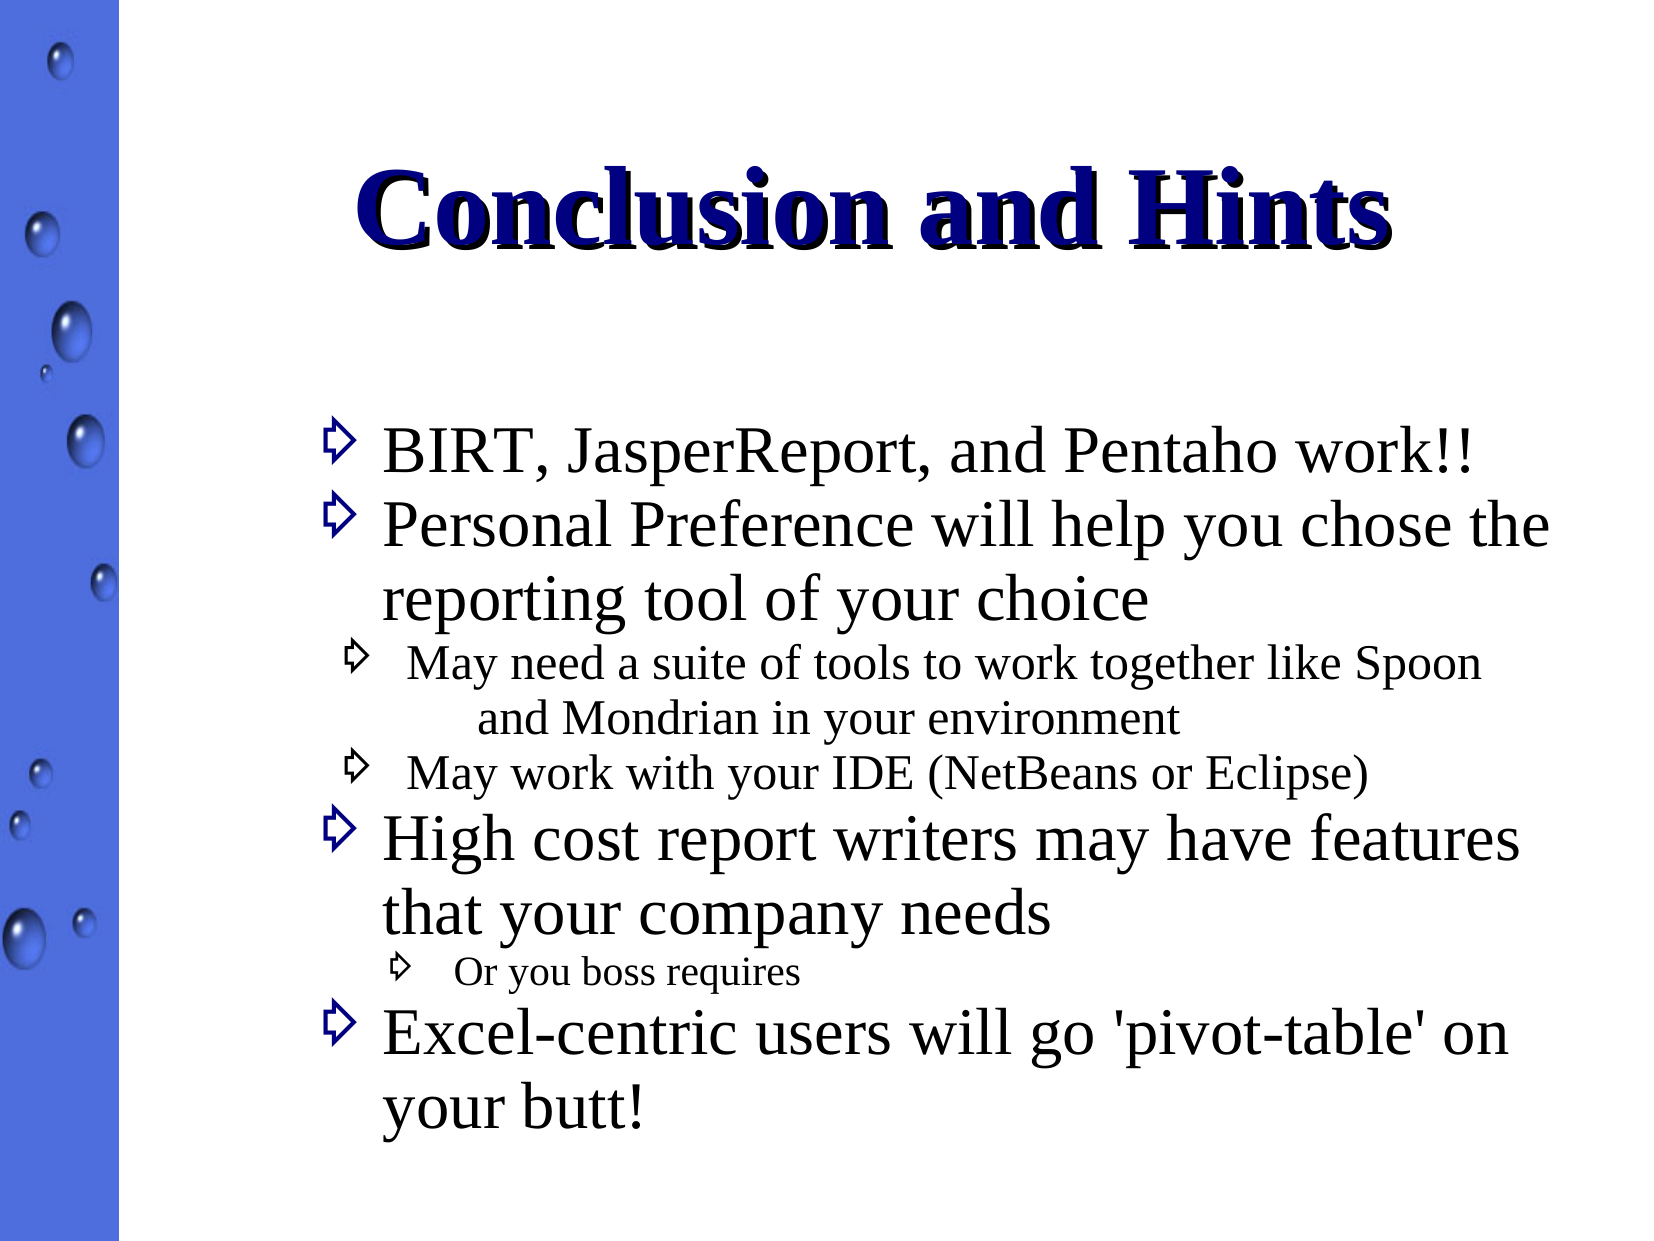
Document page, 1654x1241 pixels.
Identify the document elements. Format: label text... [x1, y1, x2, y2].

picture [0, 0, 119, 1241]
title Conclusion and Hints [209, 102, 1534, 311]
list BIRT, JasperReport, and Pentaho work!! Personal Preference will help you chose the reporting tool of your choice May need a suite of tools to work together like Spoon and Mondrian in your environment May work with your IDE (NetBeans or Eclipse) High cost report writers may have features that your company needs Or you boss requires Excel-centric users will go 'pivot-table' on your butt! [300, 412, 1562, 1194]
